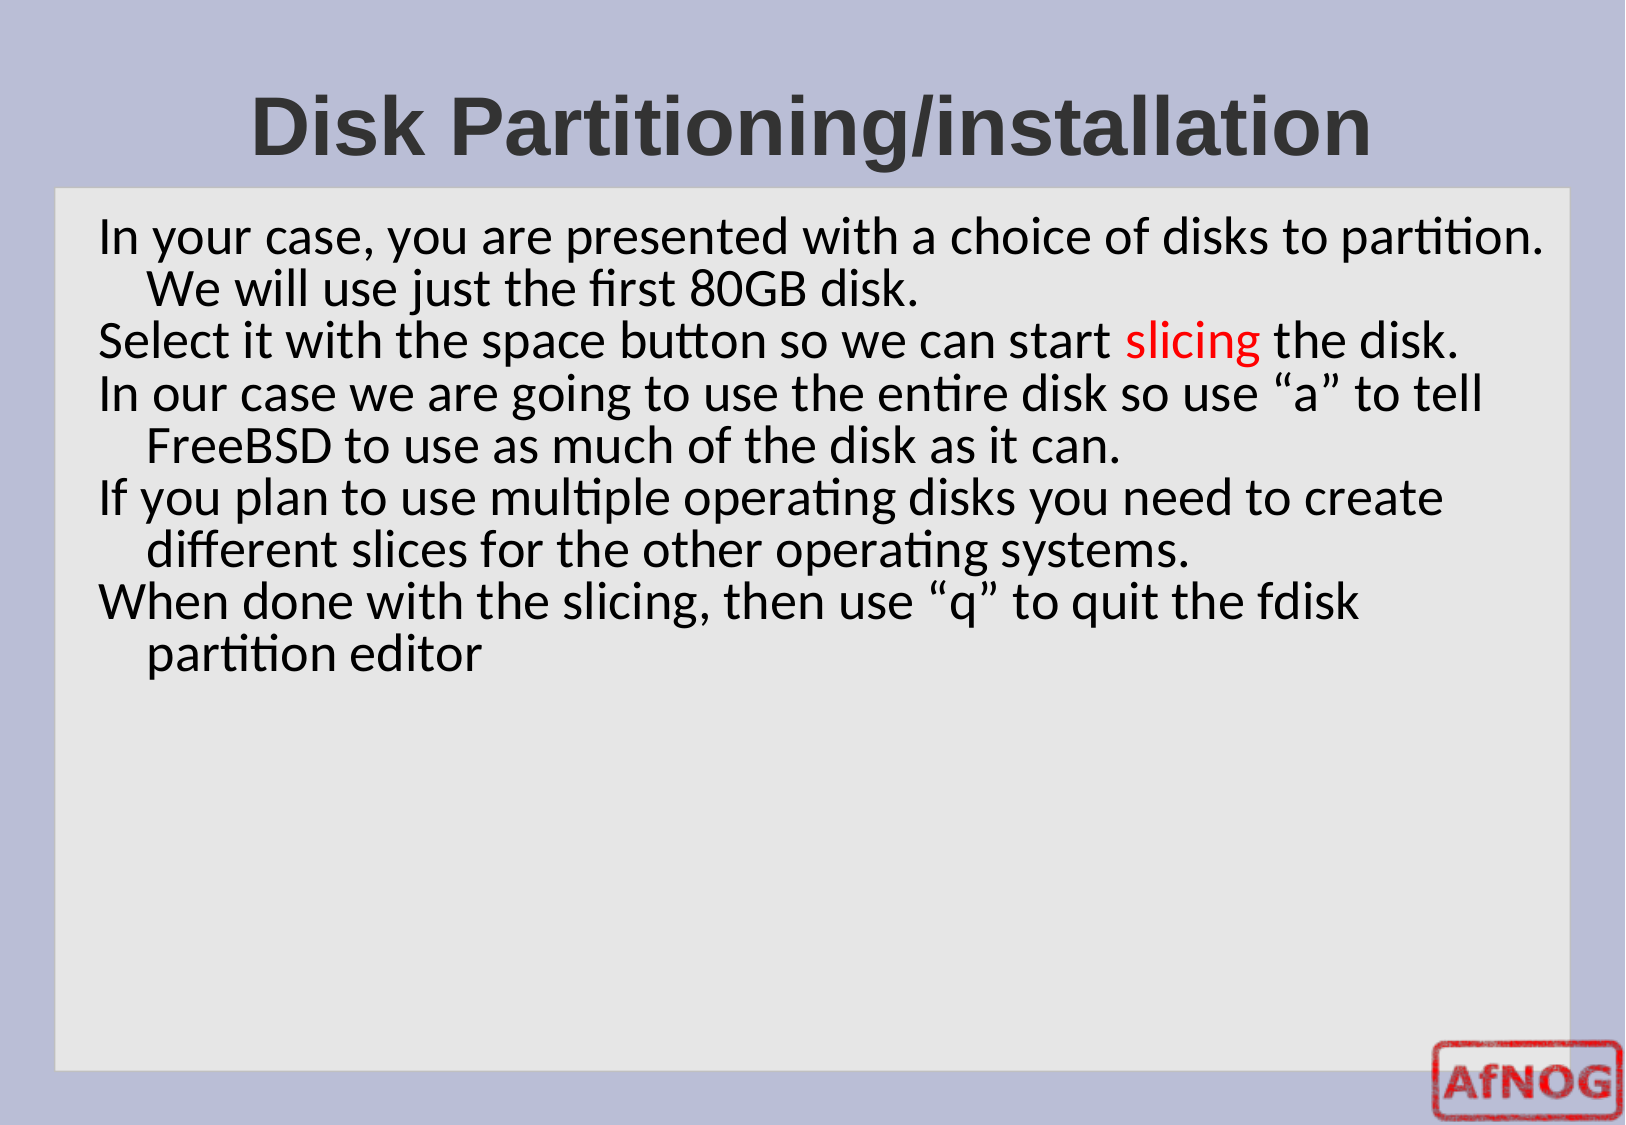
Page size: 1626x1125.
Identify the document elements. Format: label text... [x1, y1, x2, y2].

list In your case, you are presented with a choice of disks to partition. We will use just the first 80GB disk. Select it with the space button so we can start slicing the disk. In our case we are going to use the entire disk so use “a” to tell FreeBSD to use as much of the disk as it can. If you plan to use multiple operating disks you need to create different slices for the other operating systems. When done with the slicing, then use “q” to quit the fdisk partition editor [82, 214, 1560, 1045]
picture [1430, 1038, 1626, 1125]
title Disk Partitioning/installation [54, 44, 1571, 215]
